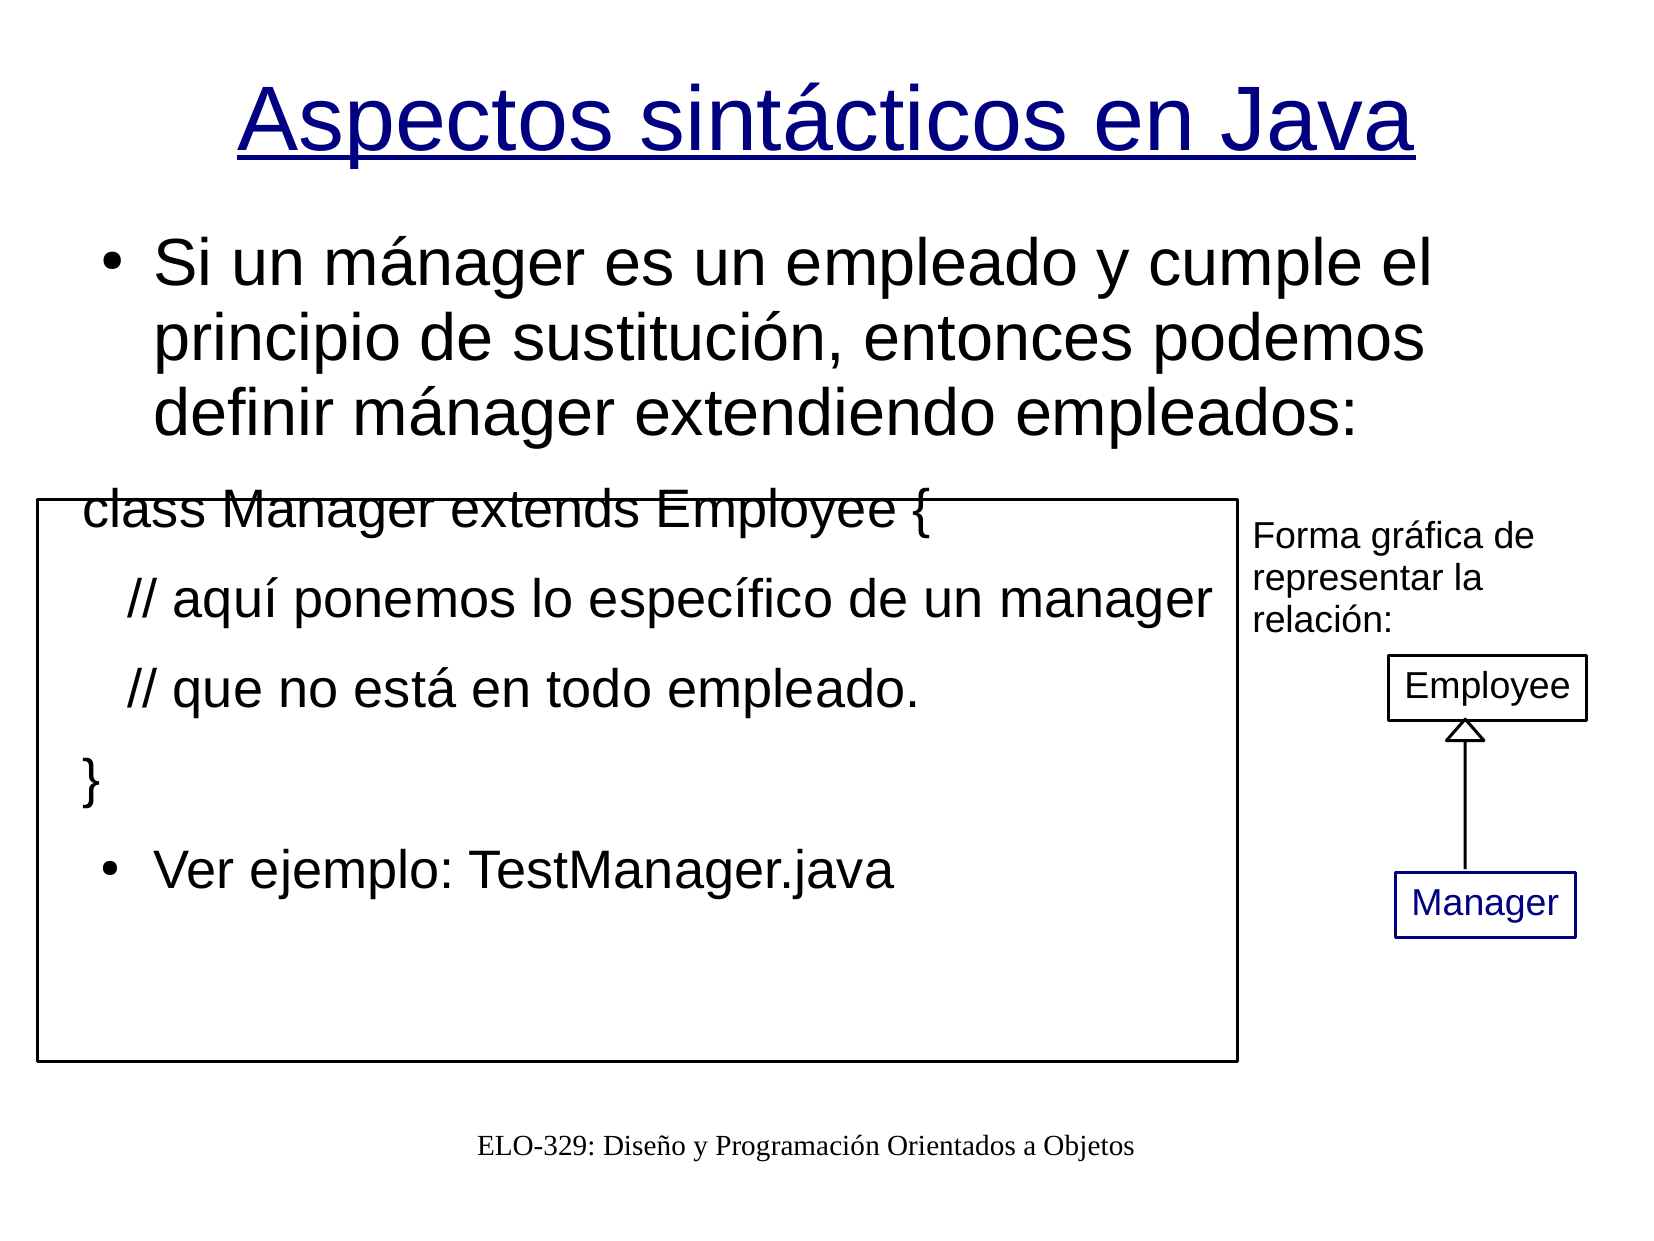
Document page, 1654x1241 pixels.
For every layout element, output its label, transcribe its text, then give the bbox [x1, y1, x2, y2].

text_box Employee [1388, 655, 1587, 721]
text_box Forma gráfica de representar la relación: [1239, 507, 1576, 662]
list Si un mánager es un empleado y cumple el principio de sustitución, entonces podemos definir mánager extendiendo empleados: class Manager extends Employee { // aquí ponemos lo específico de un manager // que no está en todo empleado. } Ver ejemplo: TestManager.java [82, 501, 1236, 1060]
text_box Manager [1395, 872, 1576, 938]
title Aspectos sintácticos en Java [82, 49, 1571, 188]
list Si un mánager es un empleado y cumple el principio de sustitución, entonces podemos definir mánager extendiendo empleados: class Manager extends Employee { // aquí ponemos lo específico de un manager // que no está en todo empleado. } Ver ejemplo: TestManager.java [82, 225, 1571, 507]
list Si un mánager es un empleado y cumple el principio de sustitución, entonces podemos definir mánager extendiendo empleados: class Manager extends Employee { // aquí ponemos lo específico de un manager // que no está en todo empleado. } Ver ejemplo: TestManager.java [82, 662, 1571, 1126]
